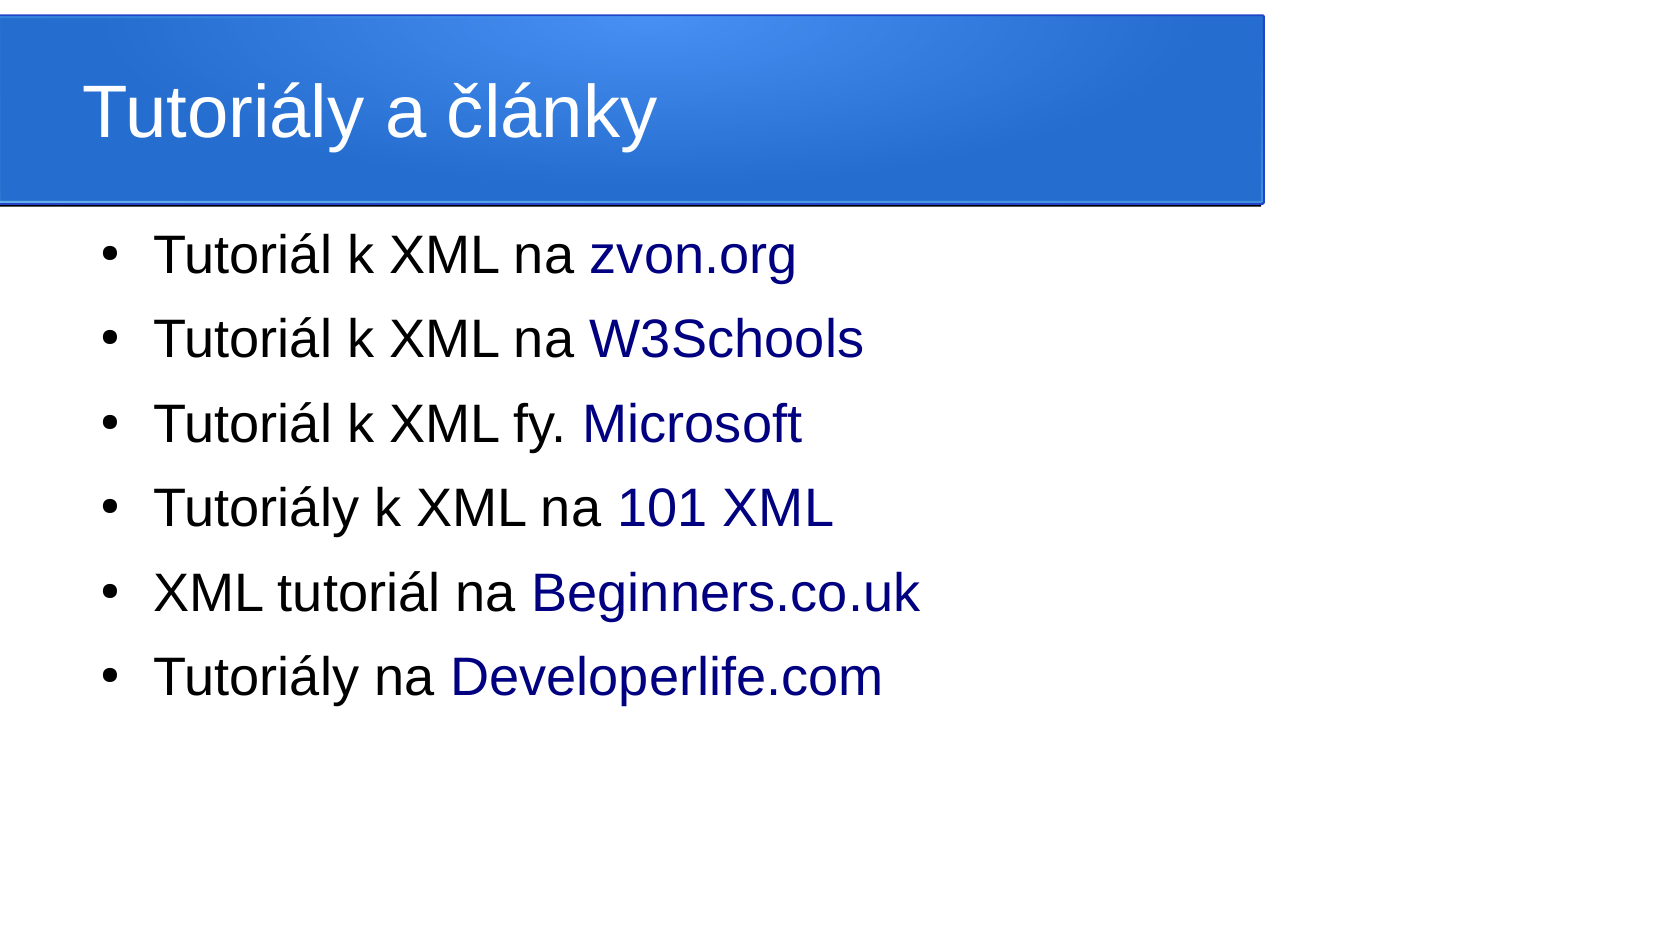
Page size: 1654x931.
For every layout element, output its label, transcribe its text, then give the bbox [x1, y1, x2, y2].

list Tutoriál k XML na zvon.org Tutoriál k XML na W3Schools Tutoriál k XML fy. Microsoft Tutoriály k XML na 101 XML XML tutoriál na Beginners.co.uk Tutoriály na Developerlife.com [82, 224, 1571, 764]
title Tutoriály a články [82, 35, 1235, 189]
